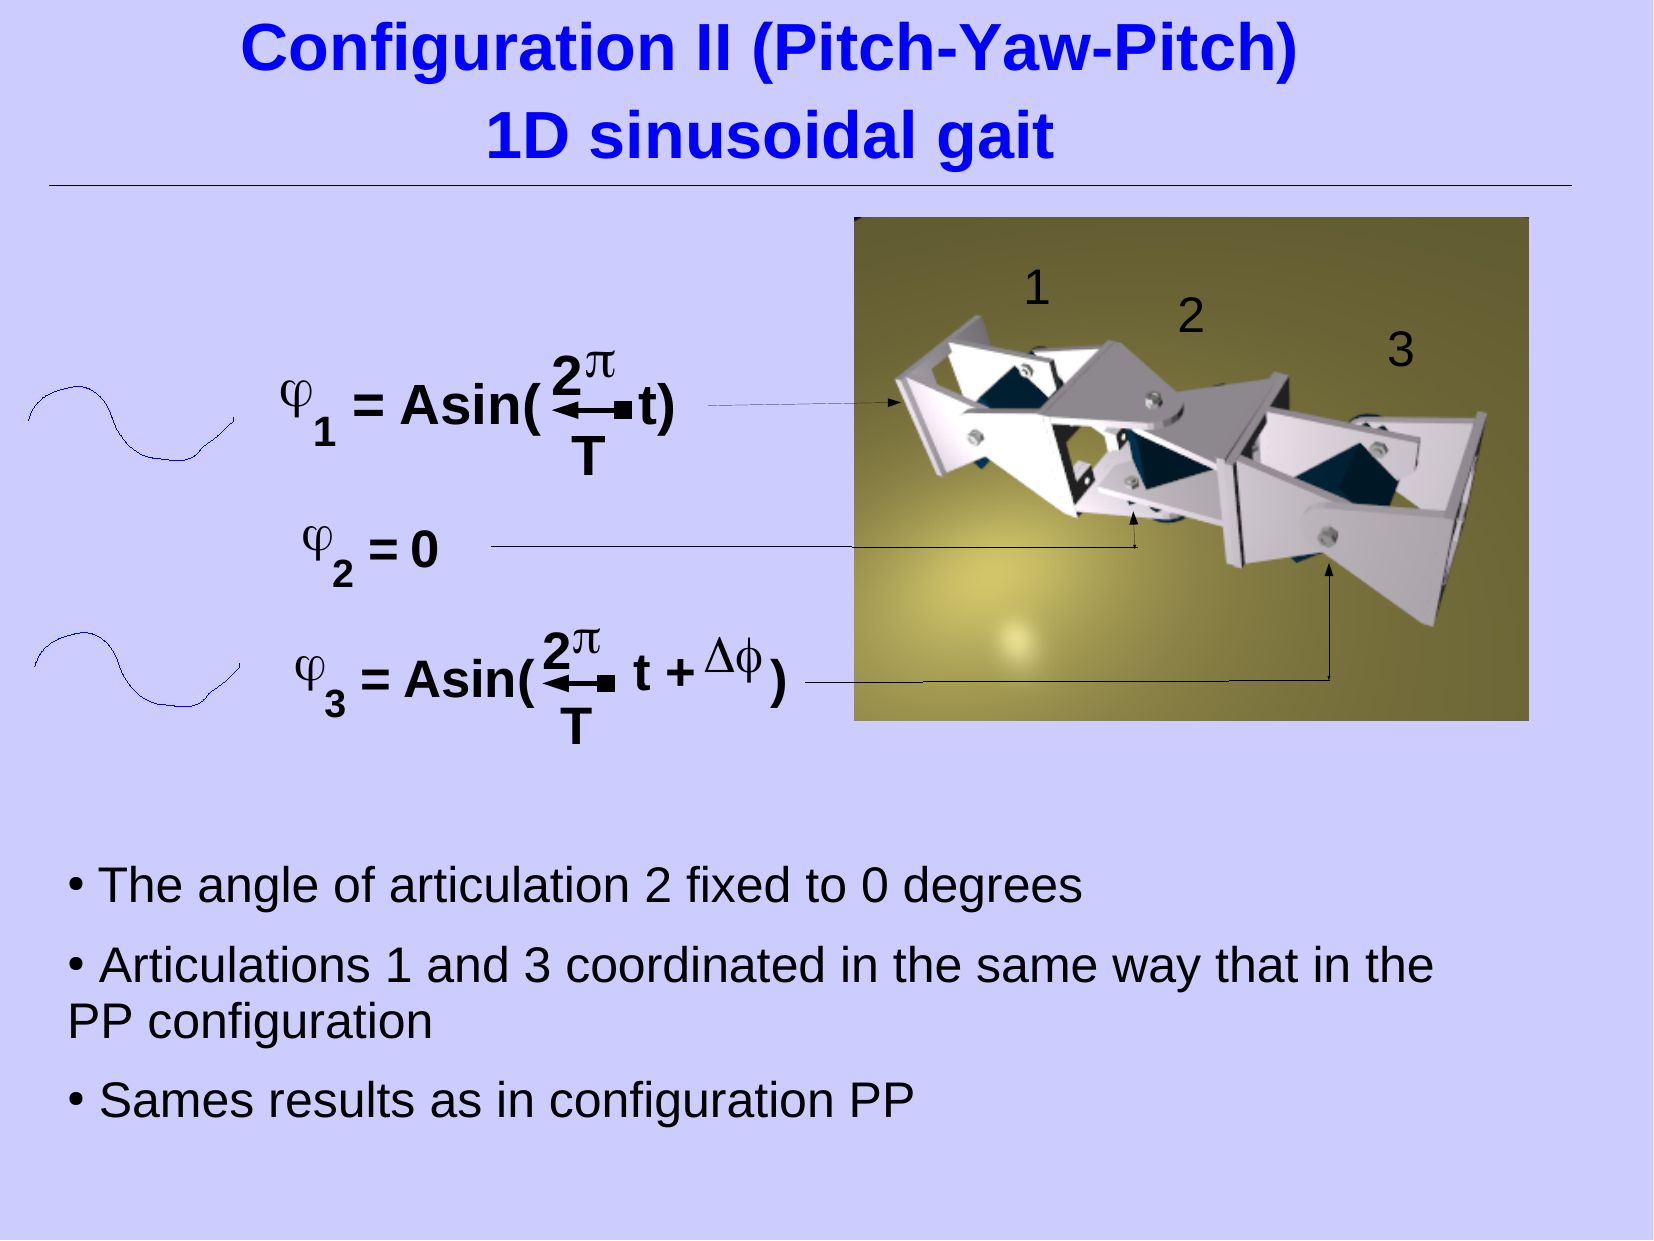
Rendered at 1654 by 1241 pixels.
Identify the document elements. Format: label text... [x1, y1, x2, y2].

text_box 2 [551, 344, 584, 418]
text_box 3 [324, 681, 347, 733]
text_box j [301, 513, 334, 583]
text_box 1 [312, 408, 337, 464]
text_box 2 [542, 622, 572, 691]
text_box T [571, 424, 607, 498]
text_box p [572, 616, 602, 686]
text_box j [279, 367, 315, 442]
text_box = [352, 373, 387, 447]
text_box t) [638, 373, 677, 447]
text_box = [360, 649, 392, 718]
text_box j [294, 643, 326, 713]
text_box Asin( [403, 649, 535, 718]
text_box 1 [1023, 259, 1052, 322]
text_box p [585, 338, 617, 413]
picture [854, 217, 1529, 721]
text_box T [560, 696, 594, 765]
title Configuration II (Pitch-Yaw-Pitch) 1D sinusoidal gait [132, 0, 1408, 181]
text_box 2 [332, 551, 355, 603]
text_box Asin( [399, 373, 542, 447]
text_box t + [633, 642, 697, 711]
text_box ) [770, 649, 788, 718]
text_box = [368, 519, 400, 588]
text_box The angle of articulation 2 fixed to 0 degrees Articulations 1 and 3 coordinated in the same way that in the PP configuration Sames results as in configuration PP [67, 857, 1478, 1154]
text_box Df [703, 636, 764, 706]
text_box 3 [1387, 321, 1415, 384]
text_box 0 [410, 519, 543, 588]
text_box 2 [1177, 286, 1206, 350]
